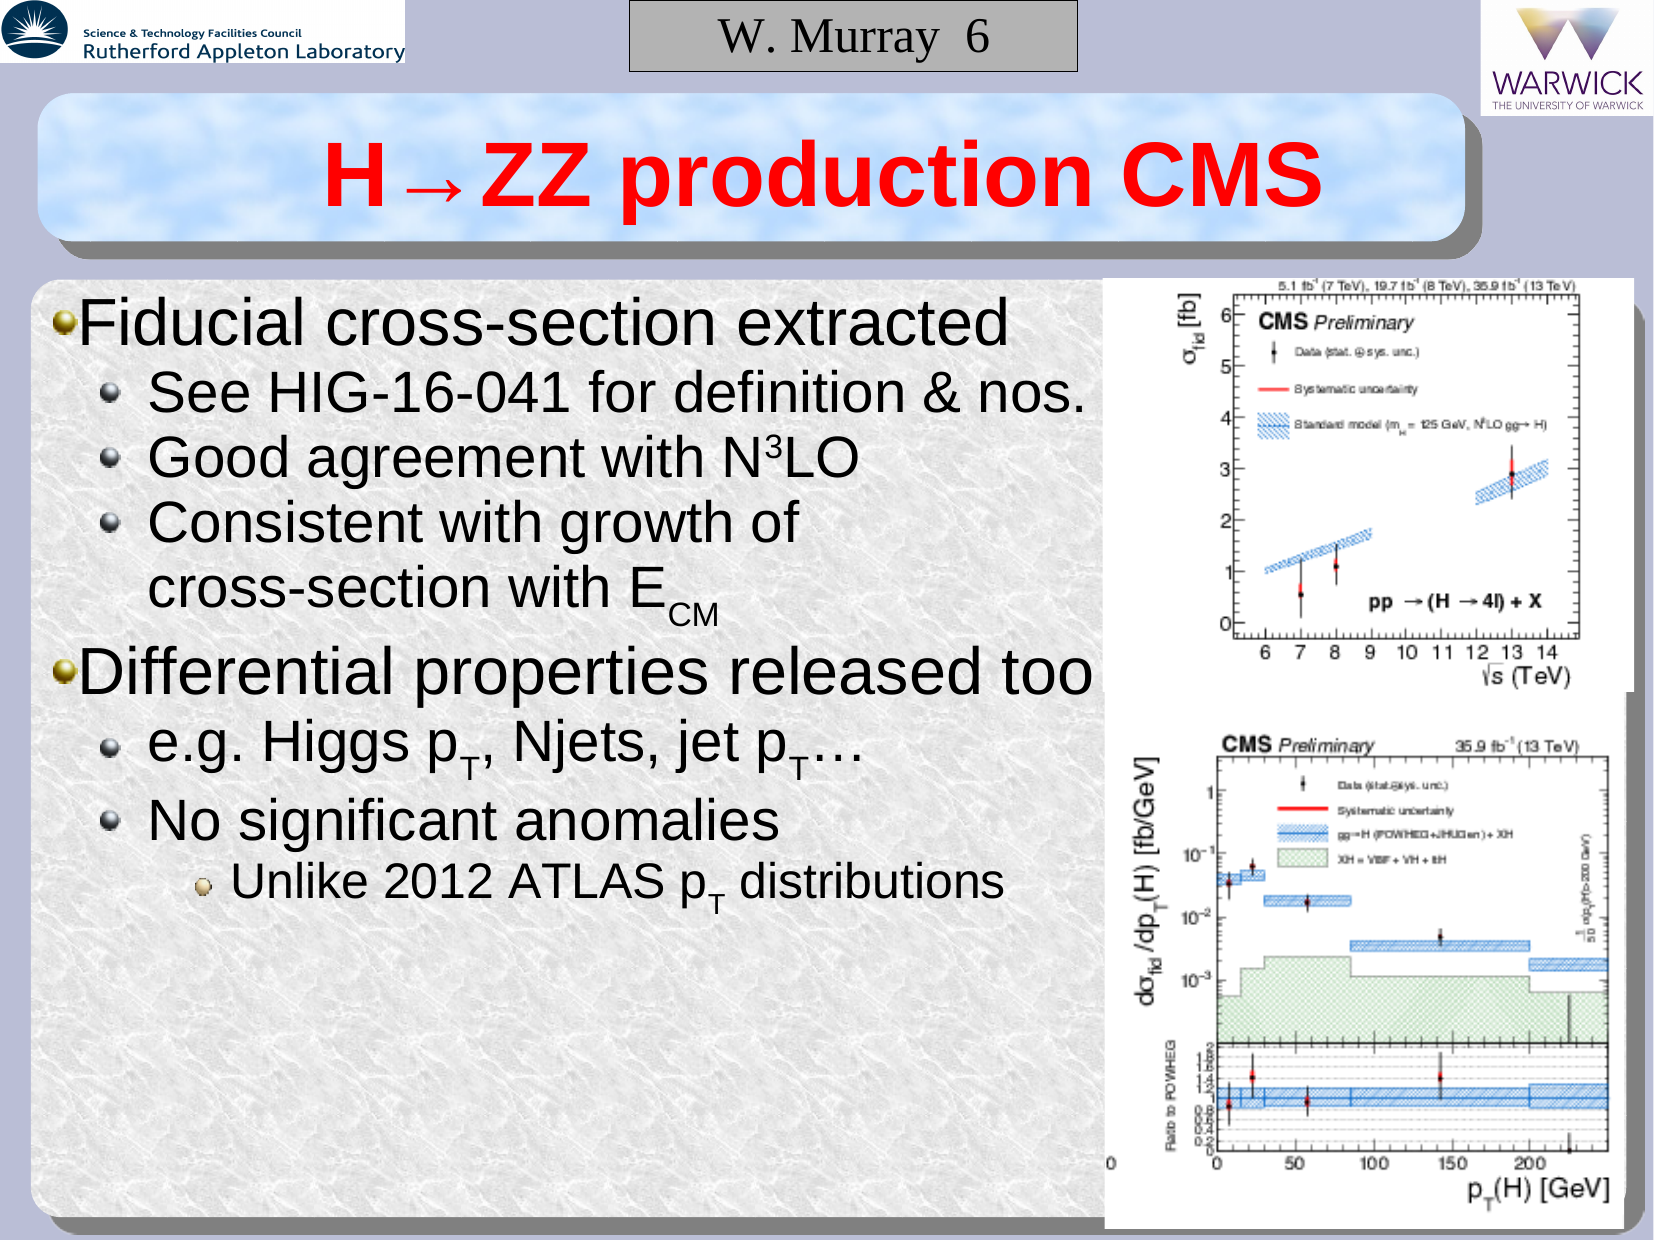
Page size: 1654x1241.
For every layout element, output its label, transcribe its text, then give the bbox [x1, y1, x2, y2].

picture [30, 278, 1635, 1229]
picture [1480, 0, 1654, 116]
list Fiducial cross-section extracted See HIG-16-041 for definition & nos. Good agreement with N3LO Consistent with growth of cross-section with ECM Differential properties released too e.g. Higgs pT, Njets, jet pT… No significant anomalies Unlike 2012 ATLAS pT distributions [53, 285, 1104, 1193]
picture [0, 0, 405, 63]
title H→ZZ production CMS [90, 101, 1584, 249]
picture [37, 93, 1452, 242]
